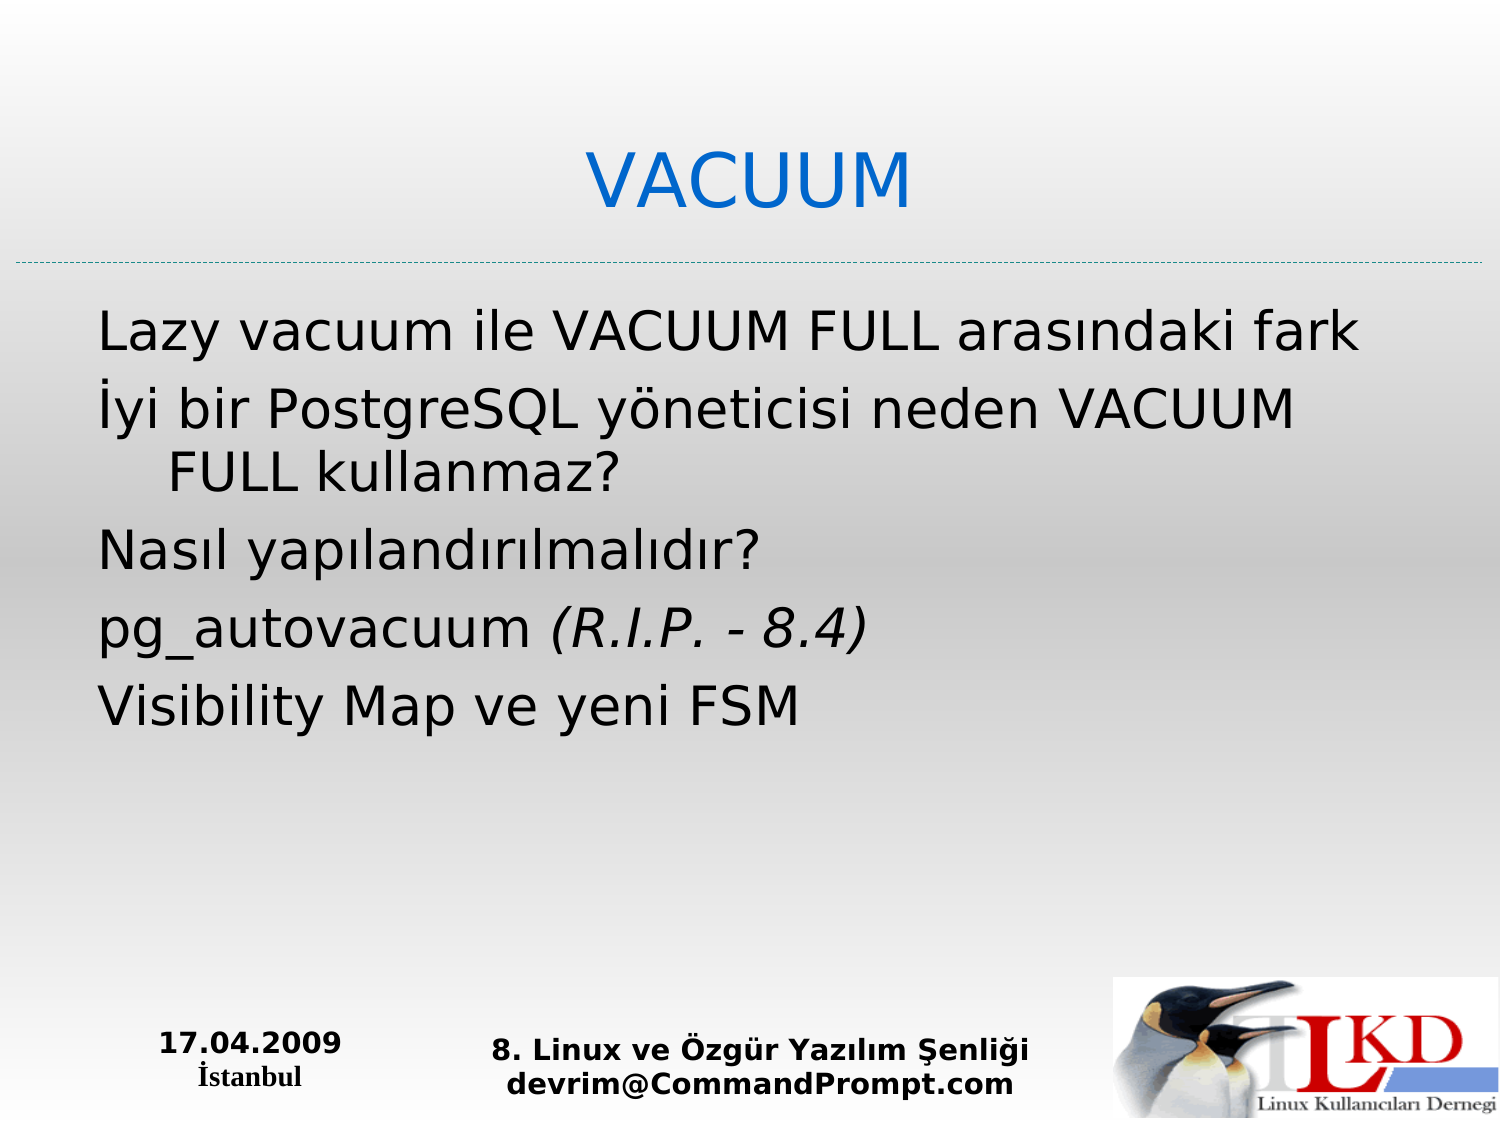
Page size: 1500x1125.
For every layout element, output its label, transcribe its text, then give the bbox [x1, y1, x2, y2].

list Lazy vacuum ile VACUUM FULL arasındaki fark İyi bir PostgreSQL yöneticisi neden VACUUM FULL kullanmaz? Nasıl yapılandırılmalıdır? pg_autovacuum (R.I.P. - 8.4) Visibility Map ve yeni FSM [0, 299, 1500, 975]
picture [1113, 977, 1499, 1118]
title VACUUM [0, 0, 1500, 225]
